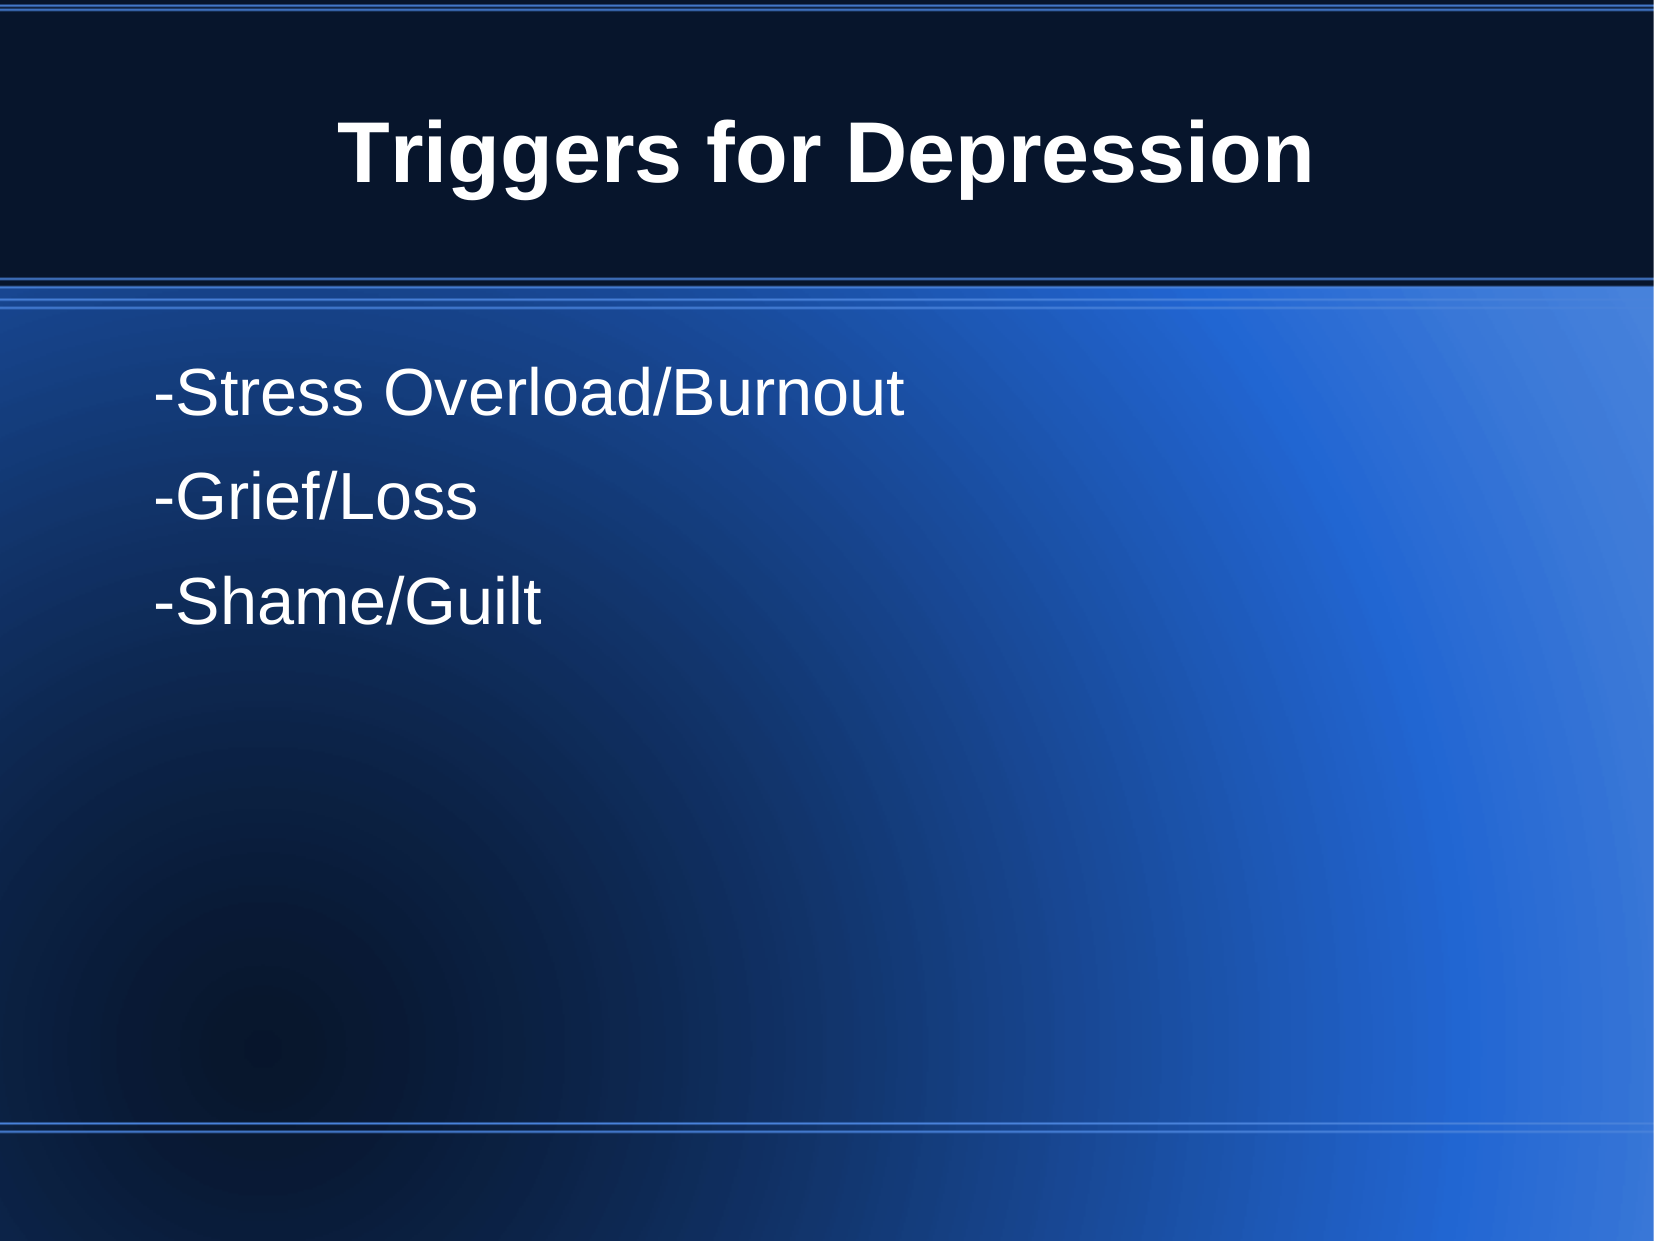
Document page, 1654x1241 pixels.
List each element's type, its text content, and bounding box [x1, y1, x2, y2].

title Triggers for Depression [82, 49, 1571, 257]
list -Stress Overload/Burnout -Grief/Loss -Shame/Guilt [82, 355, 1571, 1058]
picture [0, 0, 1654, 1241]
